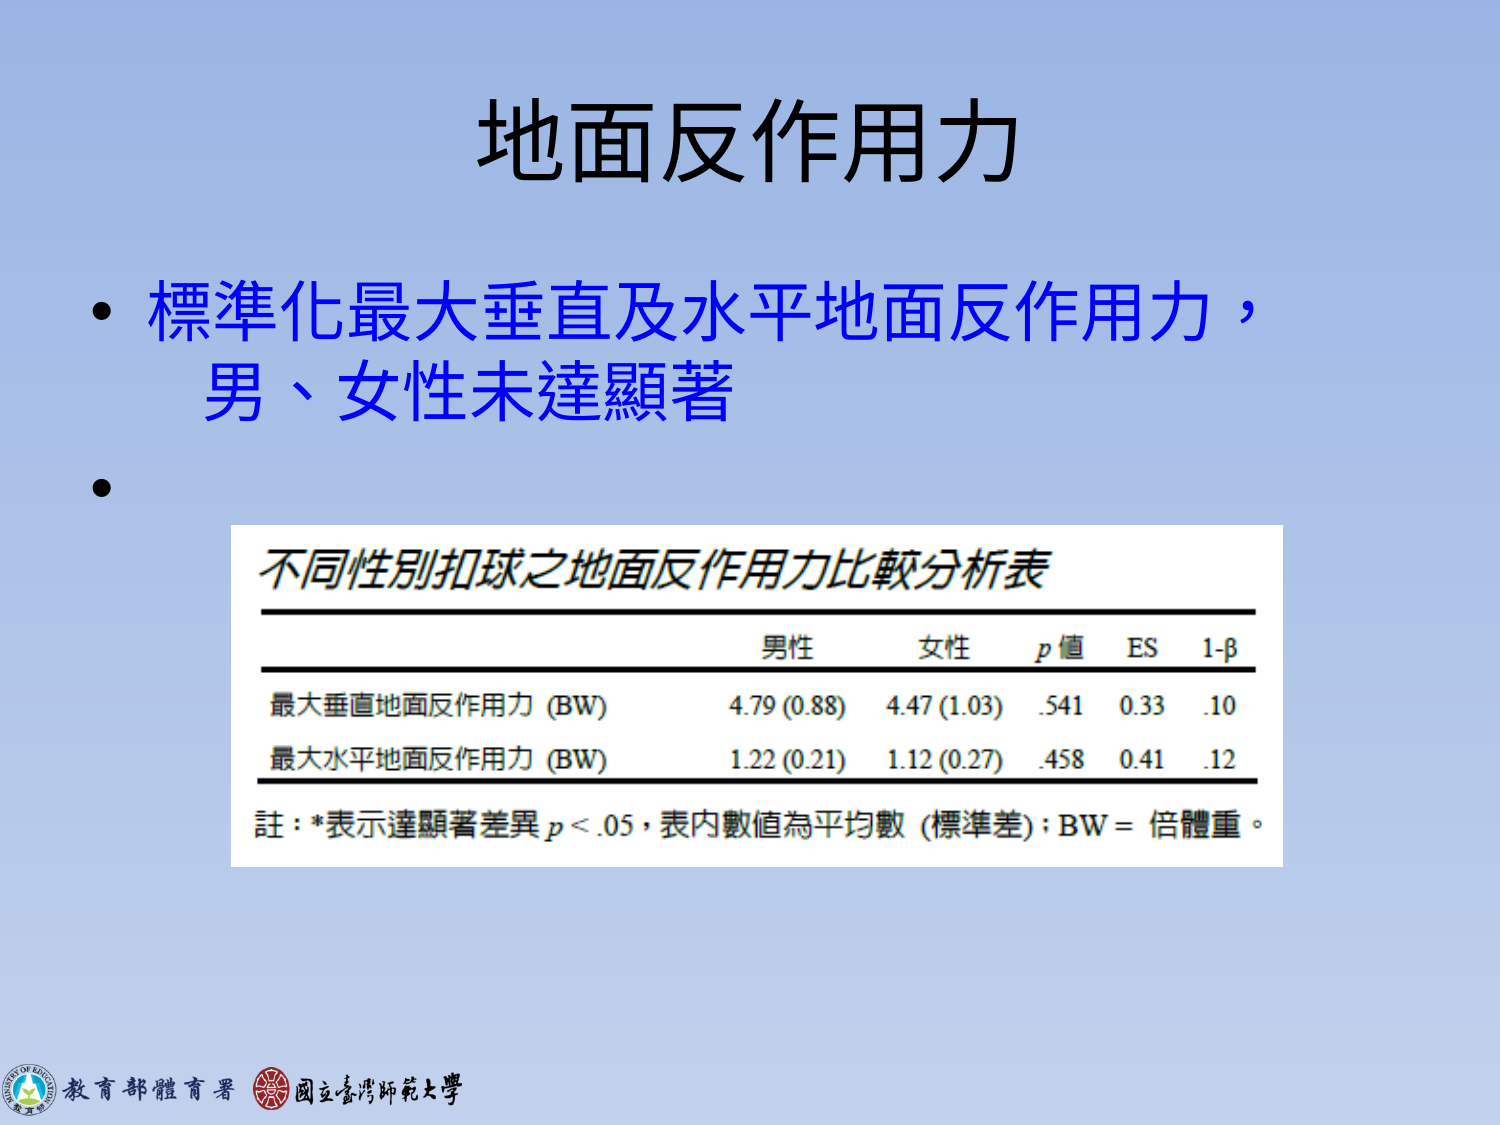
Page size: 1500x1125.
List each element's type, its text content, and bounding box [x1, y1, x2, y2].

title 地面反作用力 [75, 45, 1426, 233]
list 標準化最大垂直及水平地面反作用力， 男、女性未達顯著 [75, 262, 1426, 1005]
